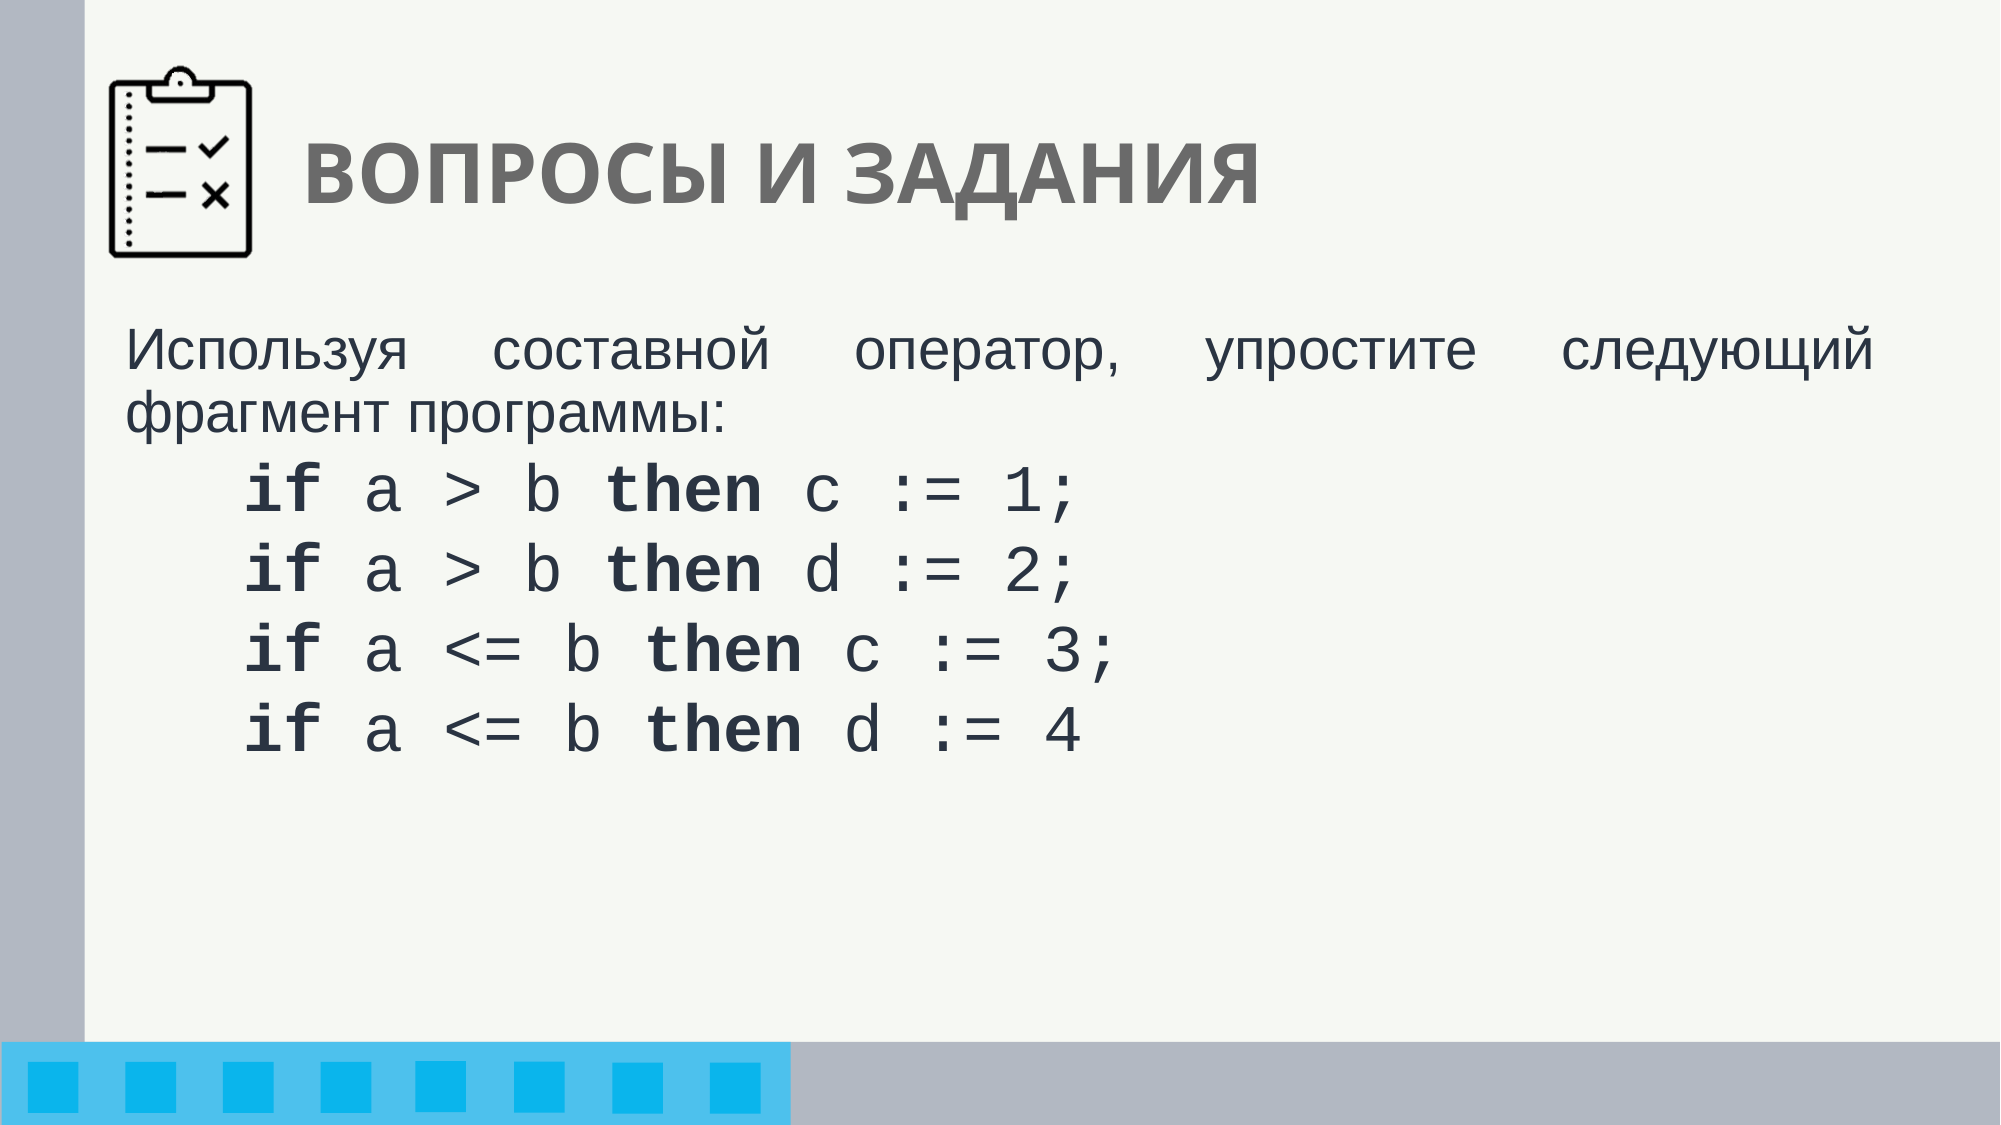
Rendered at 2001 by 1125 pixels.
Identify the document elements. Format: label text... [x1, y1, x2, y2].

title ВОПРОСЫ И ЗАДАНИЯ [285, 67, 1892, 286]
picture [85, 54, 286, 286]
list Используя составной оператор, упростите следующий фрагмент программы: if a > b then c := 1; if a > b then d := 2; if a <= b then c := 3; if a <= b then d := 4 [110, 311, 1892, 1058]
